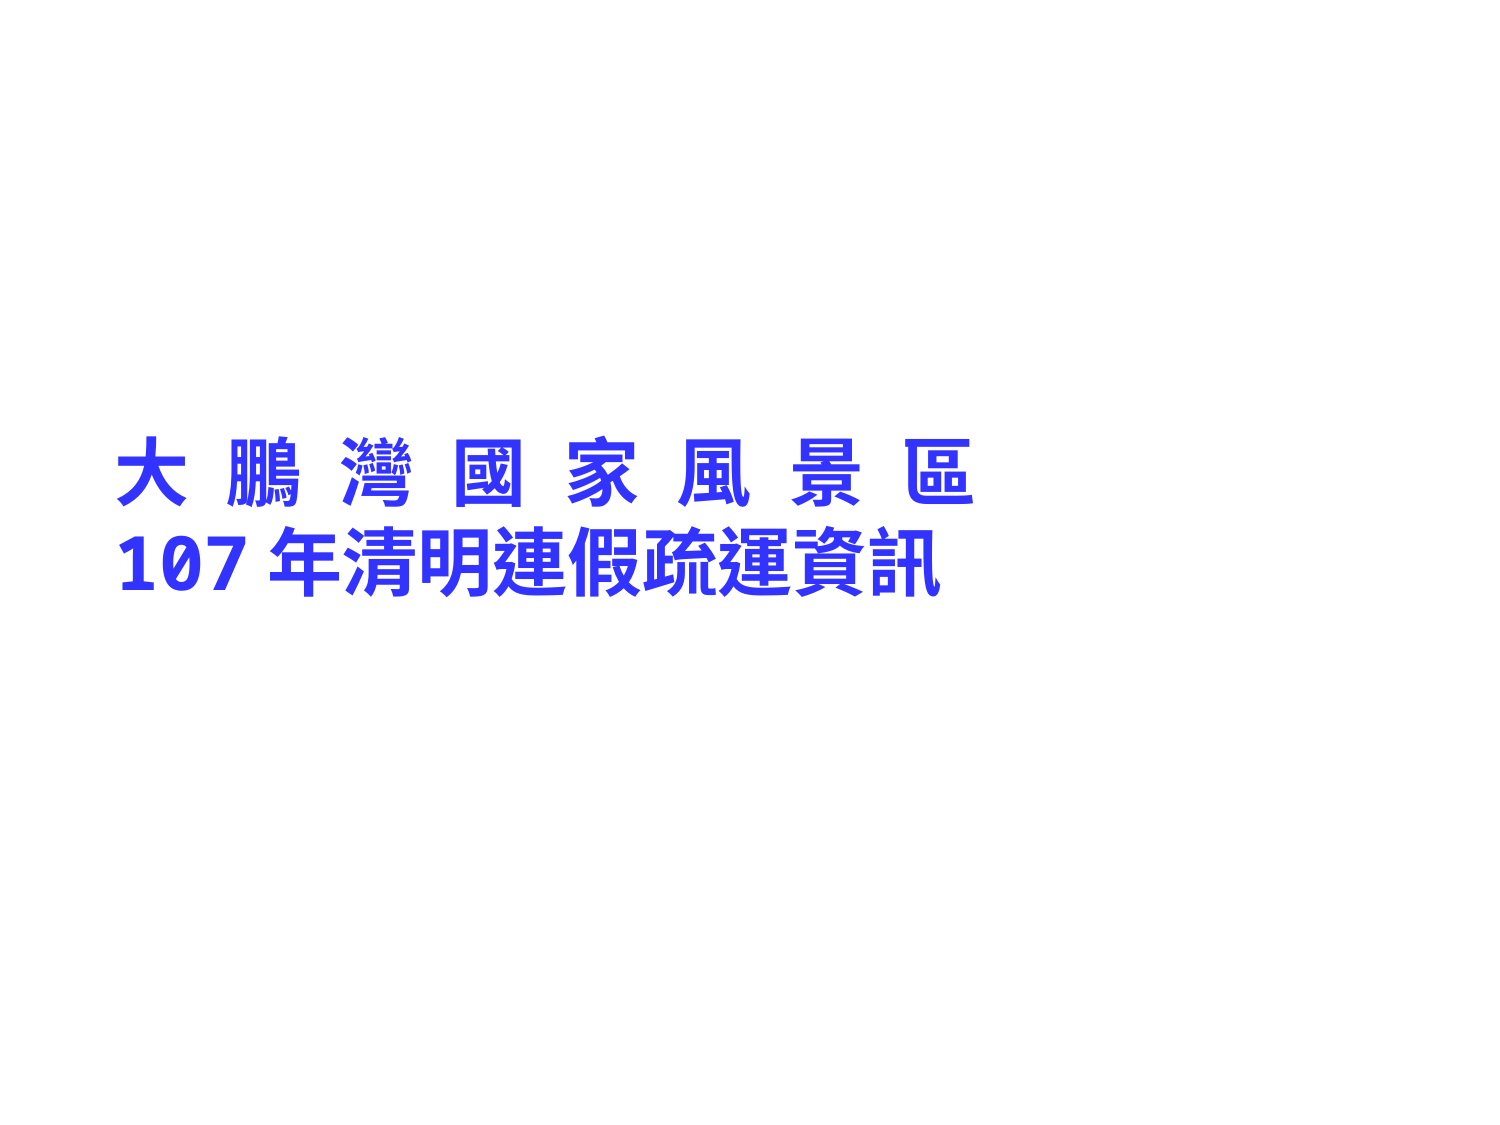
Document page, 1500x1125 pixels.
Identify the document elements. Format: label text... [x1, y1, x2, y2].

text_box 大 鵬 灣 國 家 風 景 區 107年清明連假疏運資訊 [99, 417, 1436, 613]
